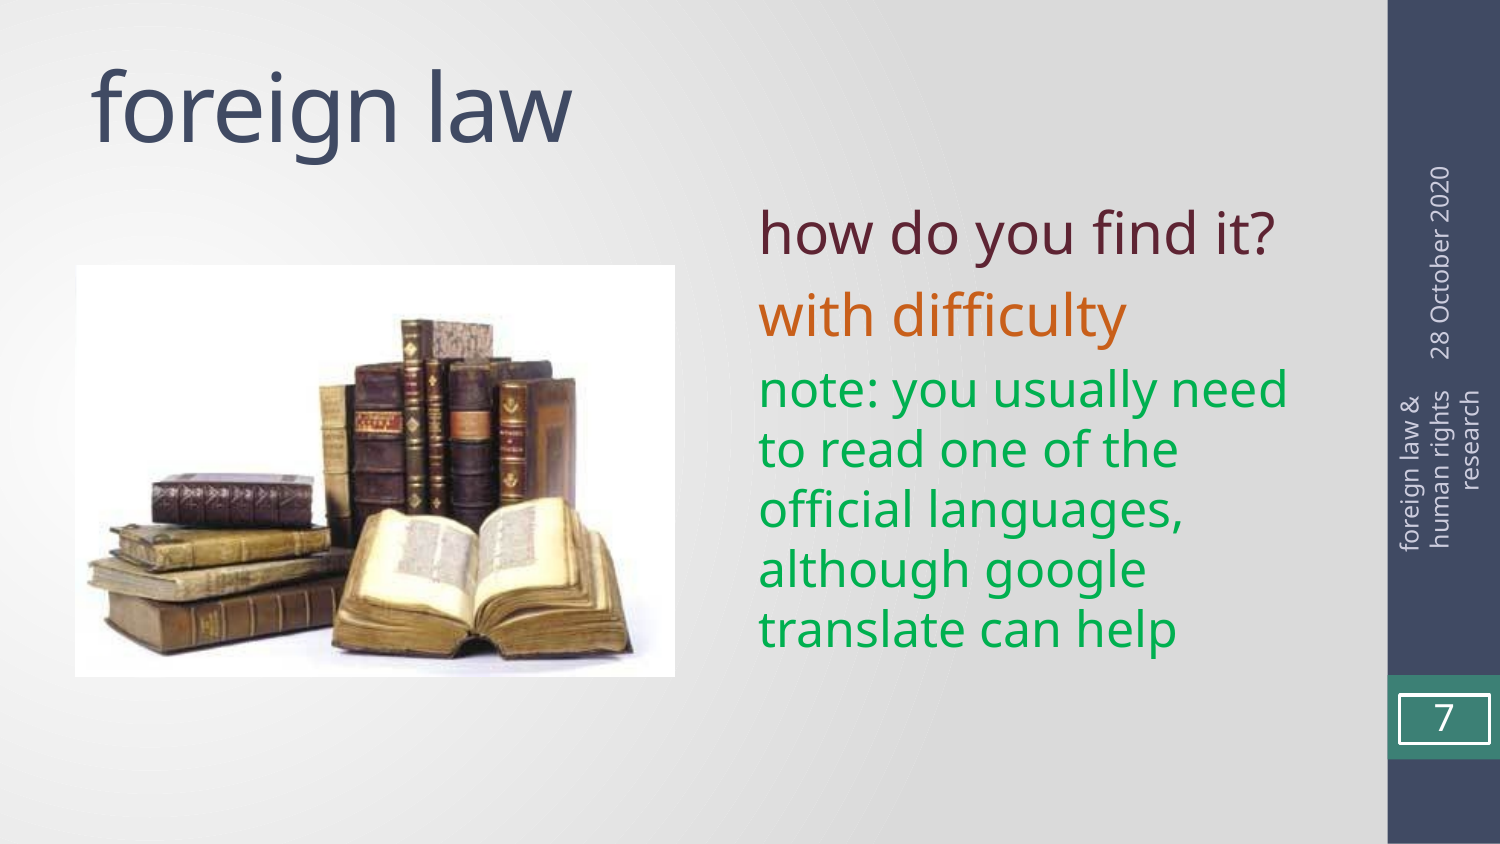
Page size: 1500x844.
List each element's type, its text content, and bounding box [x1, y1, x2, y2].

slide_number <number> [1399, 695, 1490, 744]
list how do you find it? with difficulty note: you usually need to read one of the official languages, although google translate can help [725, 188, 1325, 754]
slide_number 28 October 2020 [1408, 75, 1469, 375]
title foreign law [75, 33, 1325, 175]
picture [75, 265, 675, 677]
footer foreign law & human rights research [1408, 375, 1469, 667]
